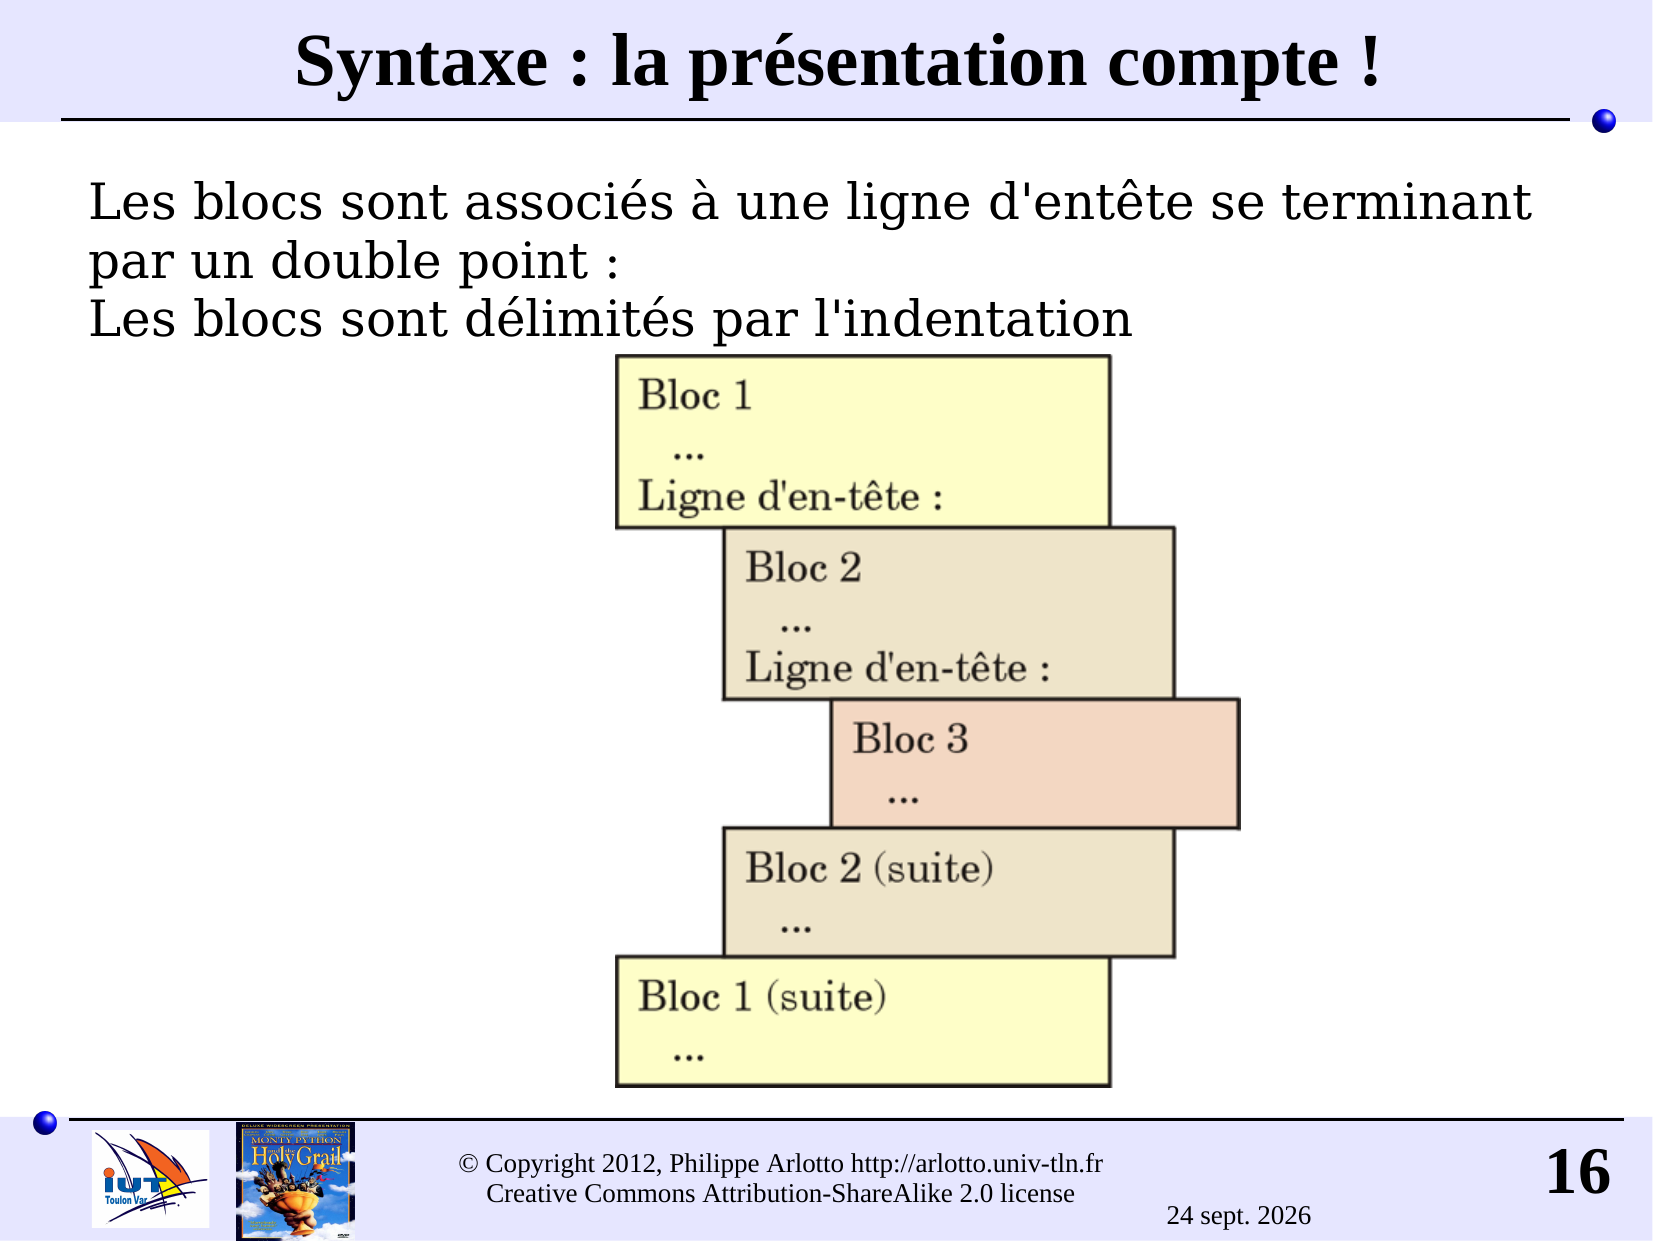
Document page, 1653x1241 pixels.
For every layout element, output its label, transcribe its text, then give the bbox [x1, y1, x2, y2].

picture [615, 354, 1241, 1088]
text_box Les blocs sont associés à une ligne d'entête se terminant par un double point : Les blocs sont délimités par l'indentation [88, 173, 1534, 349]
title Syntaxe : la présentation compte ! [95, 14, 1585, 107]
picture [236, 1122, 355, 1241]
